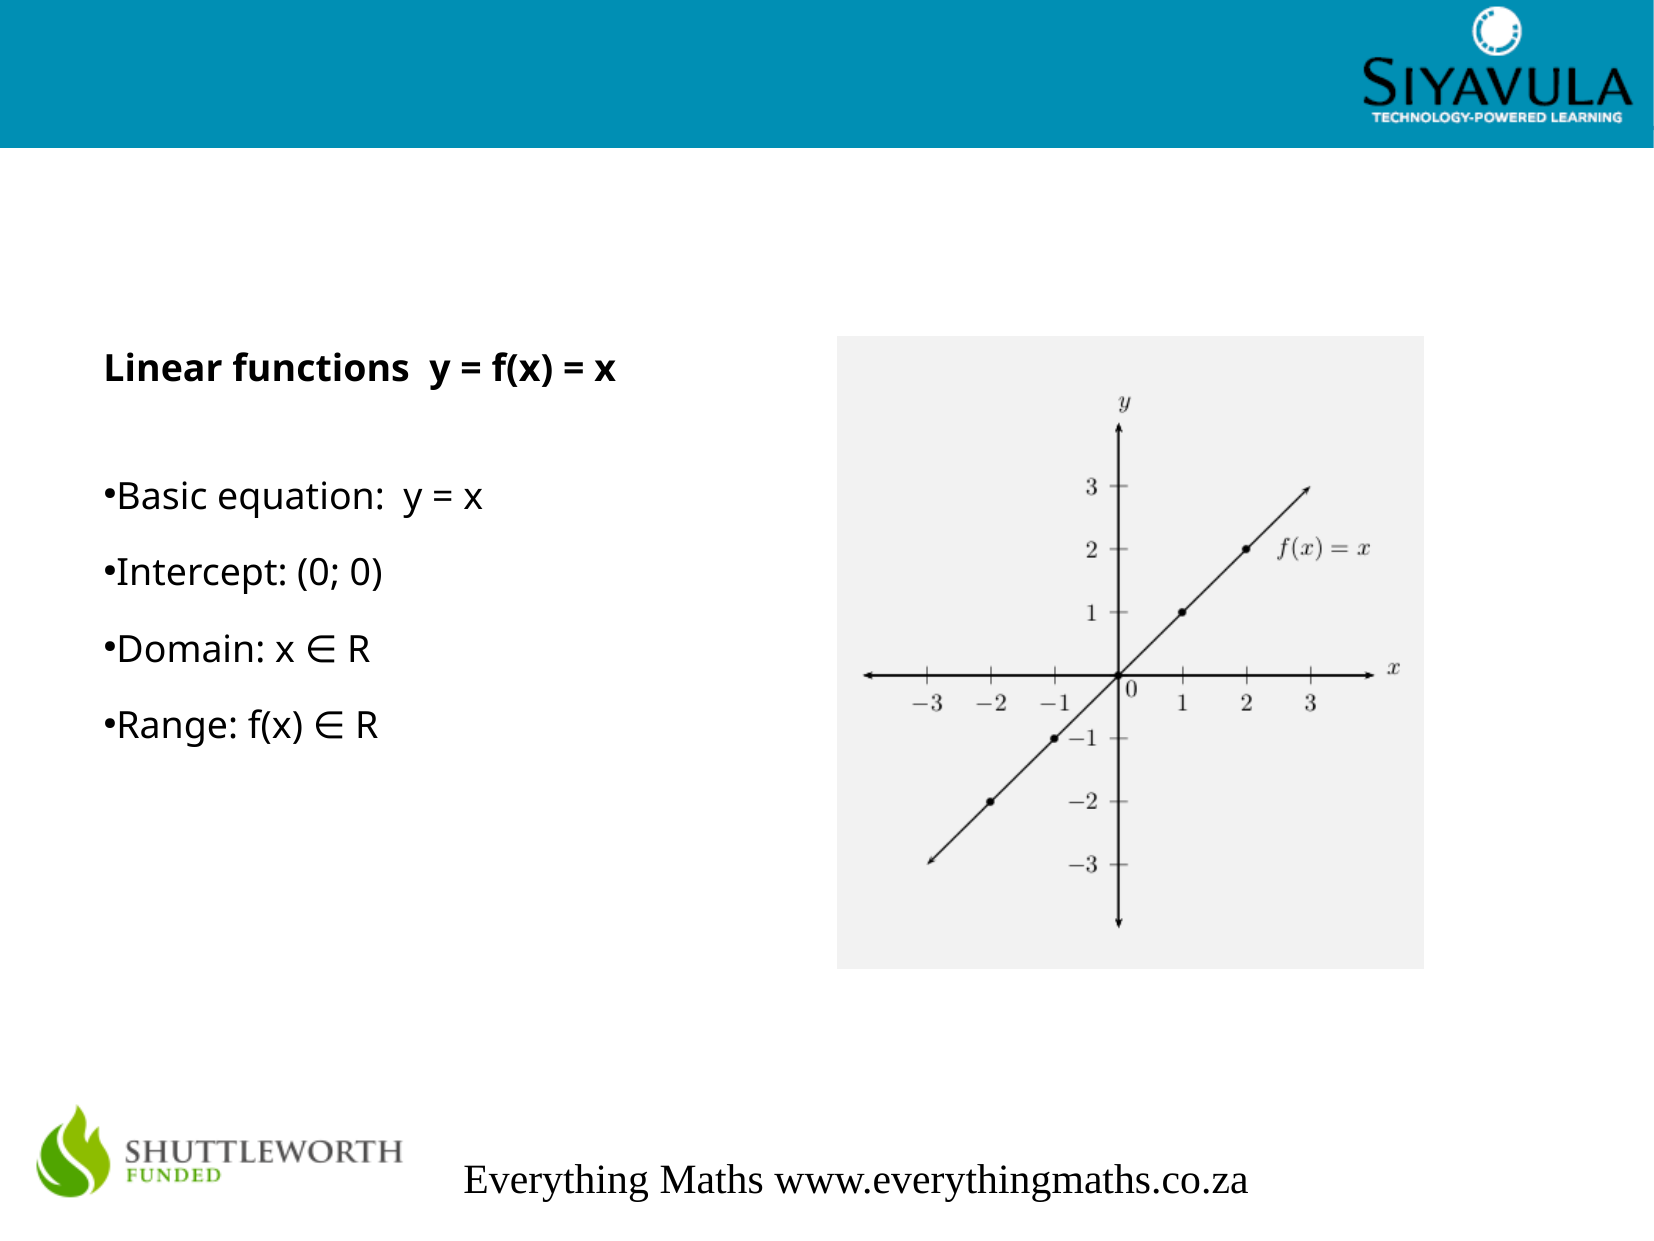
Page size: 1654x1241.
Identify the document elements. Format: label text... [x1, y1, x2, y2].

picture [837, 336, 1424, 969]
text_box Everything Maths www.everythingmaths.co.za [354, 1151, 1359, 1211]
text_box Linear functions y = f(x) = x Basic equation: y = x Intercept: (0; 0) Domain: x ∈ R Range: f(x) ∈ R [88, 334, 1565, 984]
